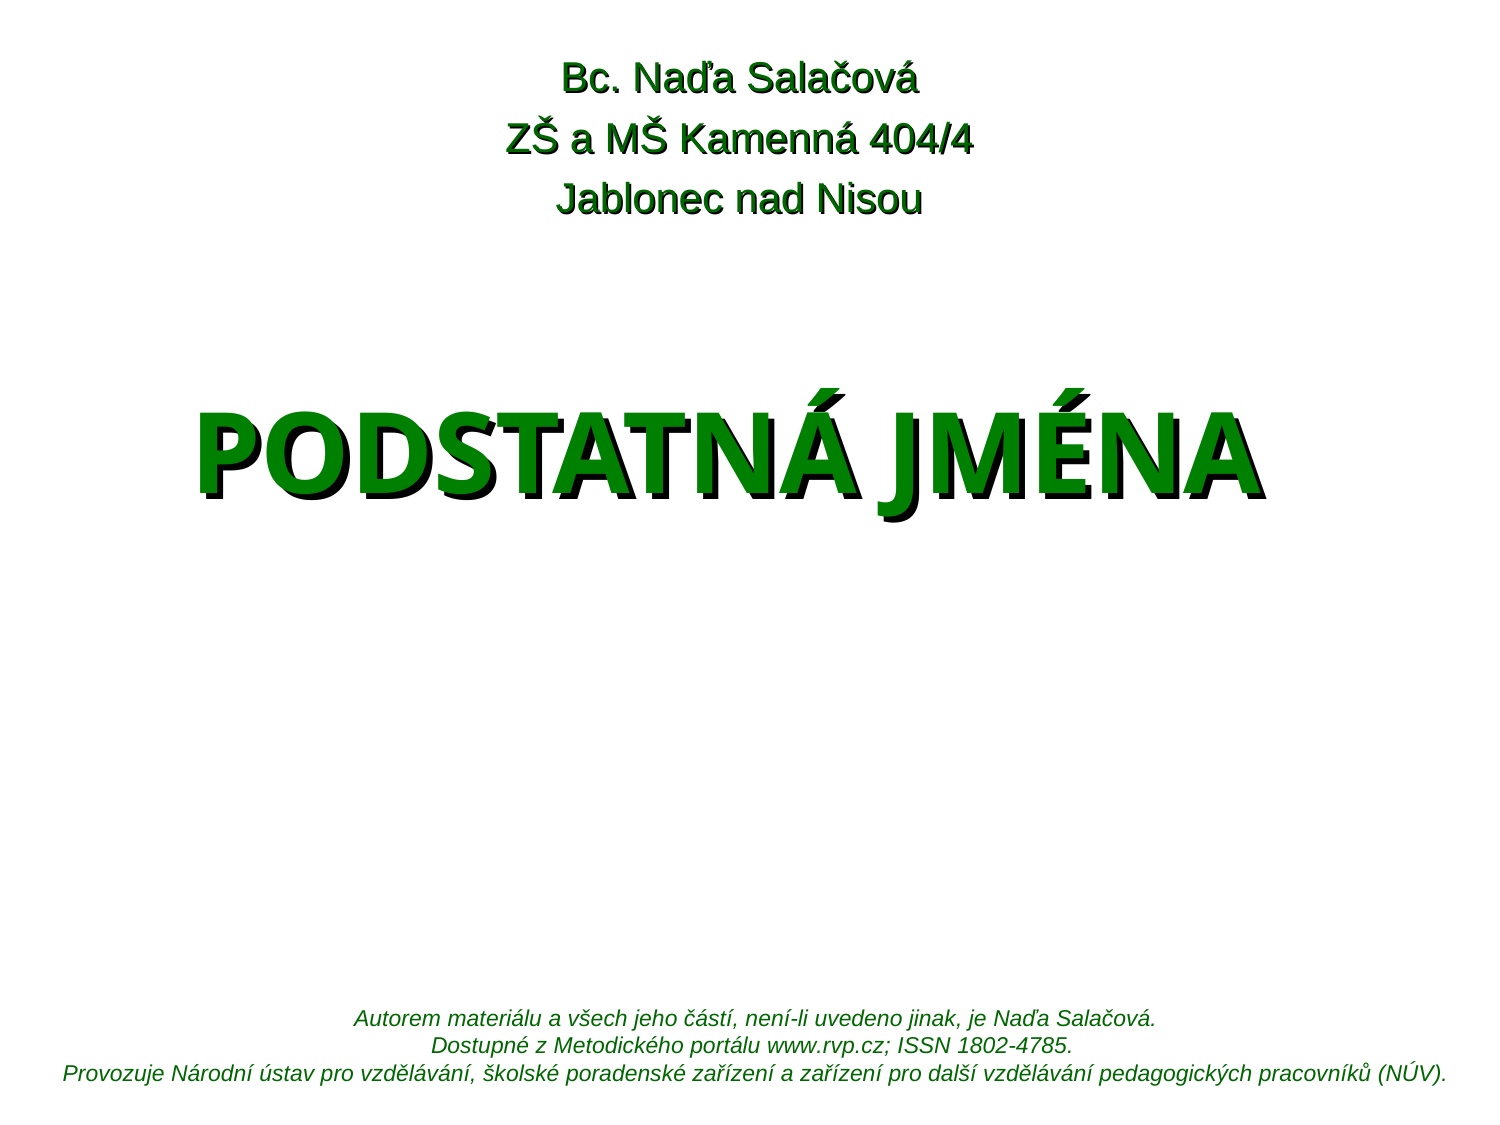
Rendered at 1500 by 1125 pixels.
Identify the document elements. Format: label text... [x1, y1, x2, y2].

text_box Autorem materiálu a všech jeho částí, není-li uvedeno jinak, je Naďa Salačová. Dostupné z Metodického portálu www.rvp.cz; ISSN 1802-4785. Provozuje Národní ústav pro vzdělávání, školské poradenské zařízení a zařízení pro další vzdělávání pedagogických pracovníků (NÚV). [29, 995, 1483, 1094]
title PODSTATNÁ JMÉNA [88, 373, 1364, 659]
text_box Bc. Naďa Salačová ZŠ a MŠ Kamenná 404/4 Jablonec nad Nisou [183, 42, 1296, 232]
